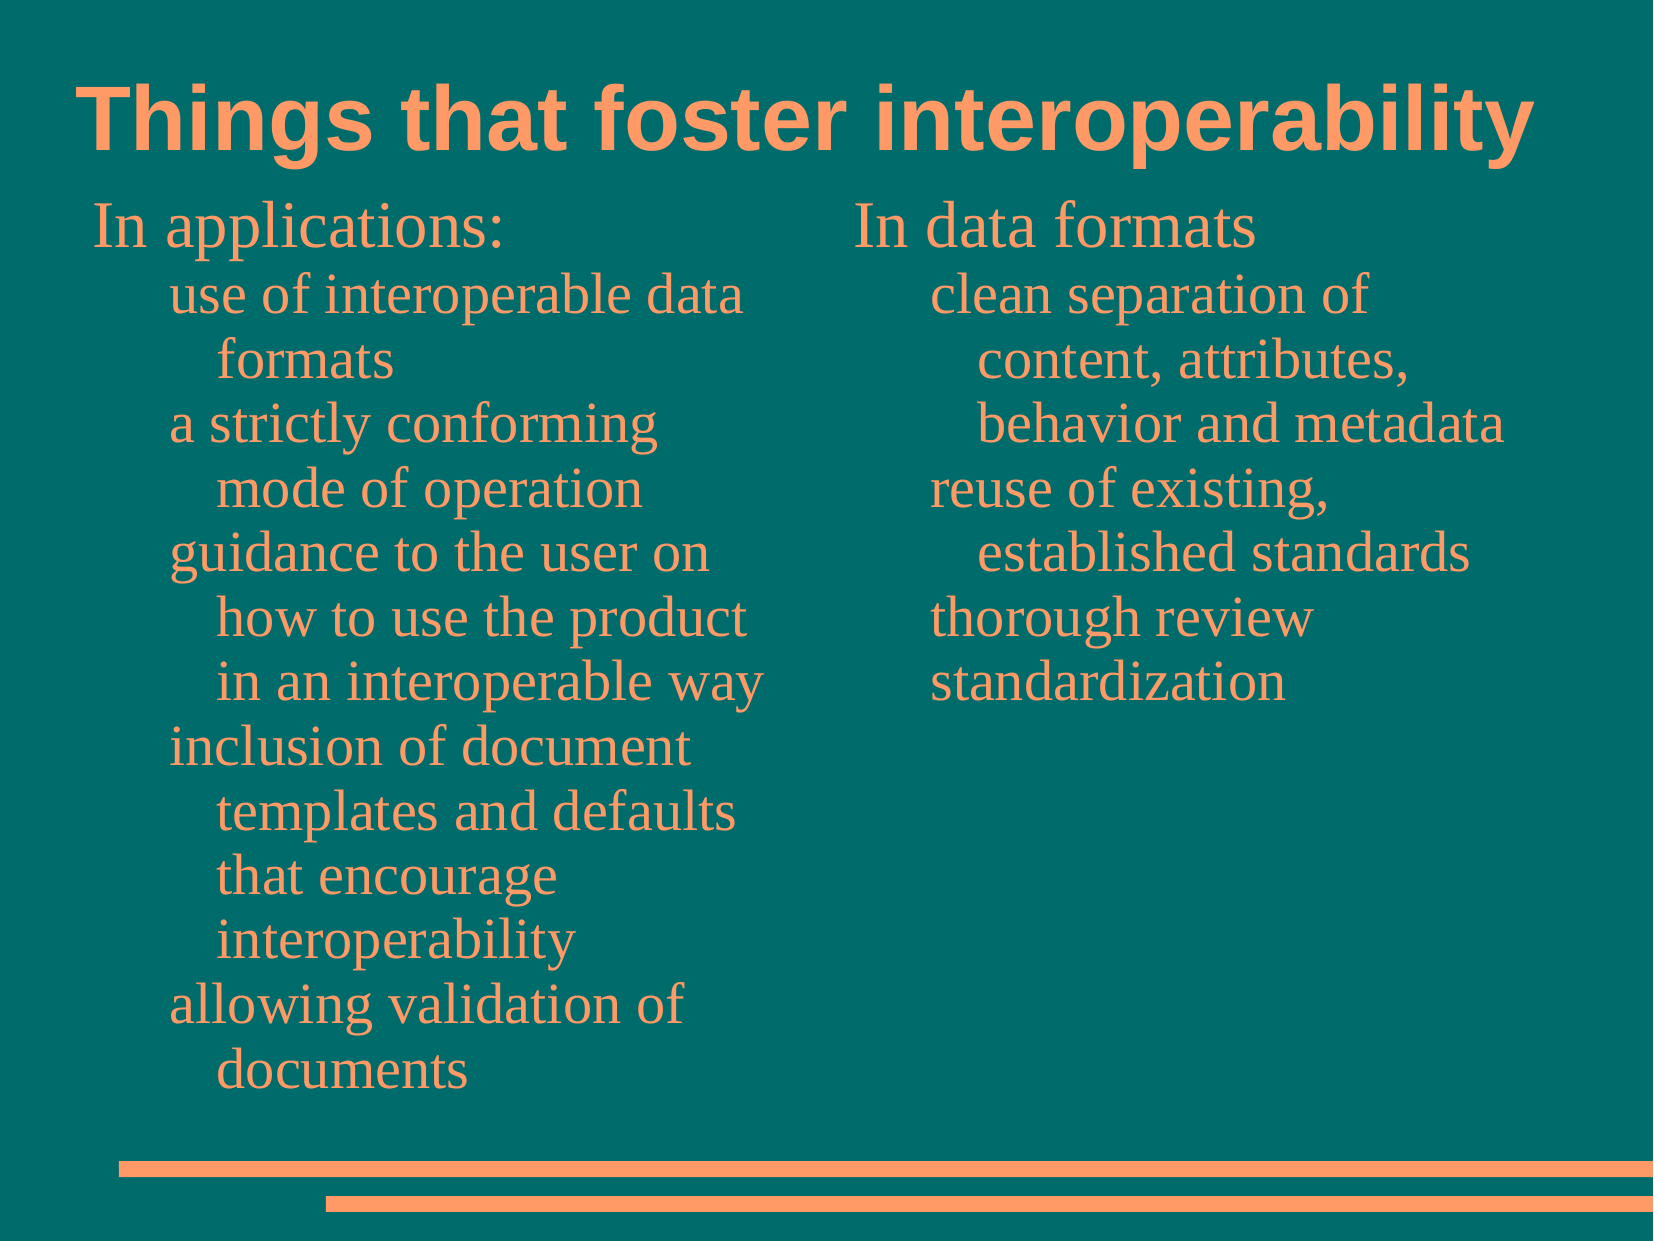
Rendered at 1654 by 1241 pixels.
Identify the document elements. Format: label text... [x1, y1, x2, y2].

title Things that foster interoperability [75, 15, 1576, 223]
list In applications: use of interoperable data formats a strictly conforming mode of operation guidance to the user on how to use the product in an interoperable way inclusion of document templates and defaults that encourage interoperability allowing validation of documents [75, 187, 800, 1133]
list In data formats clean separation of content, attributes, behavior and metadata reuse of existing, established standards thorough review standardization [835, 187, 1561, 1133]
